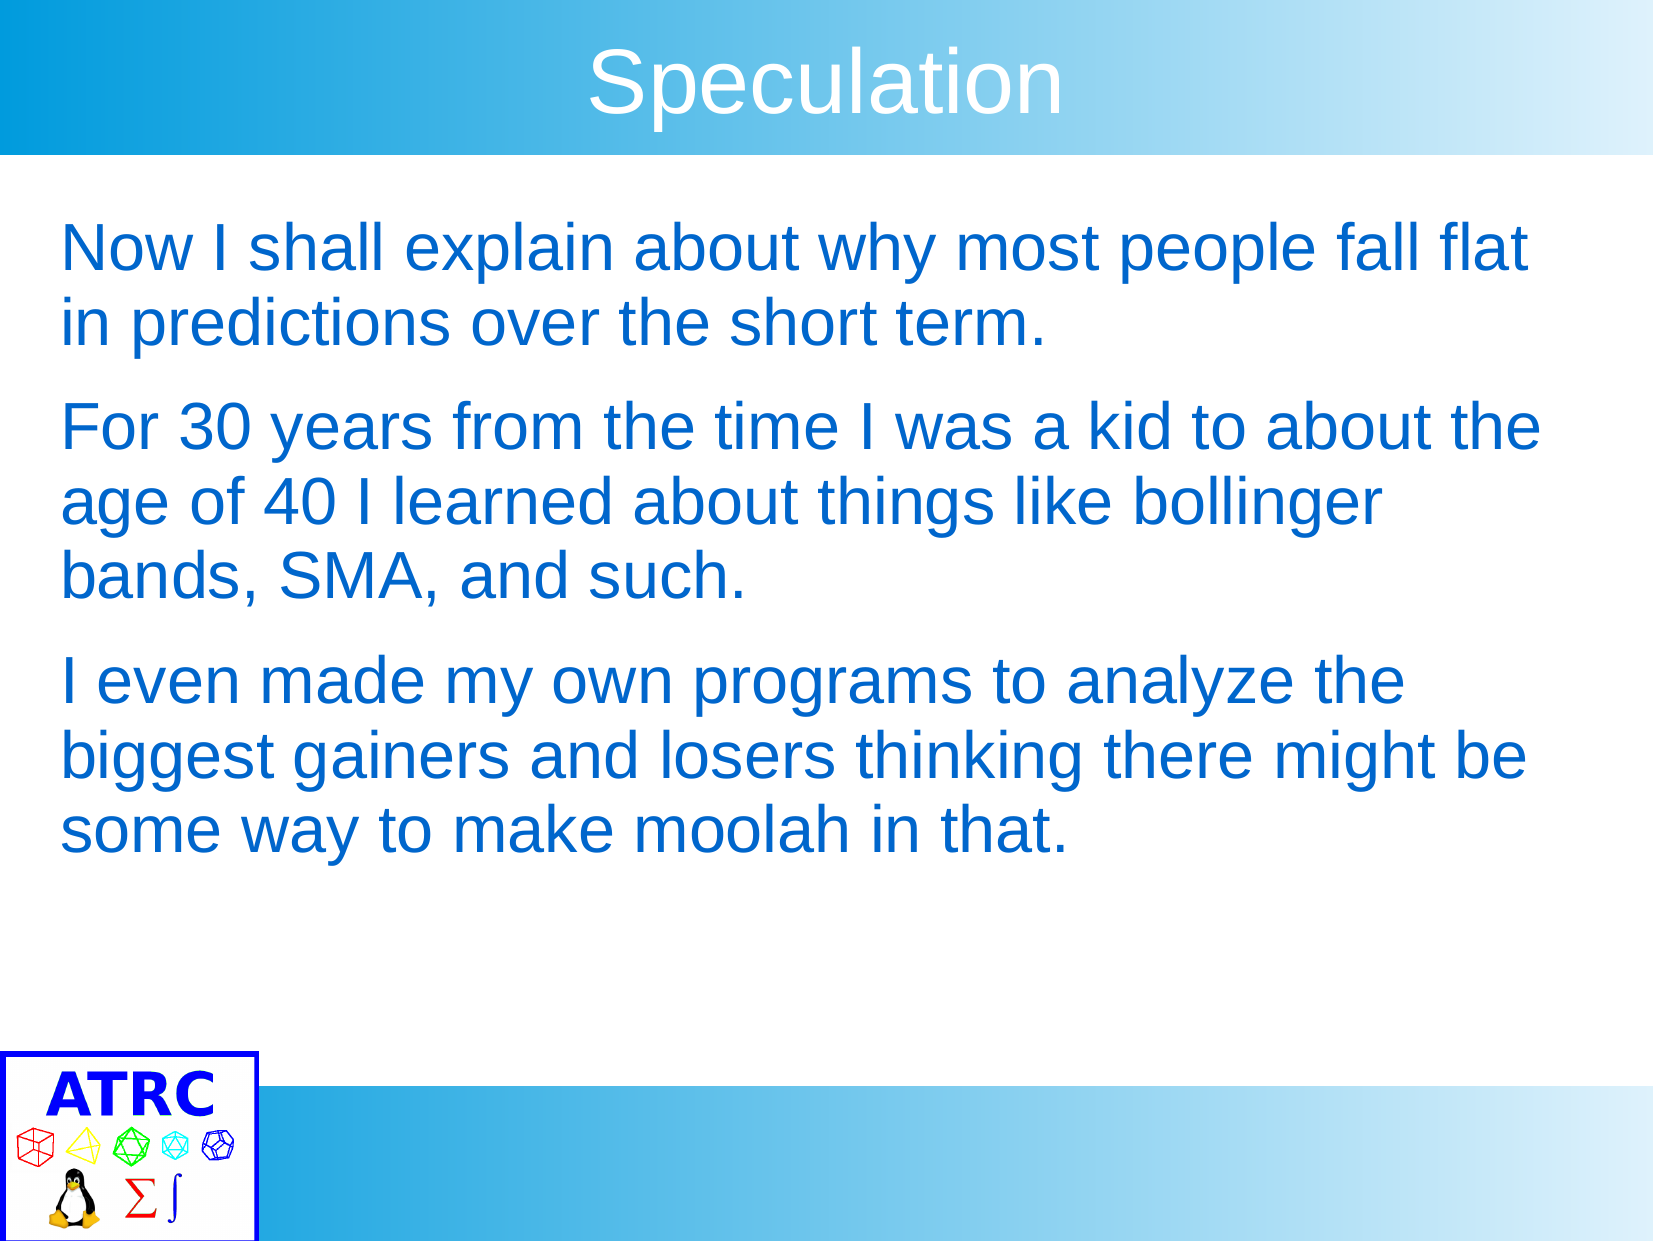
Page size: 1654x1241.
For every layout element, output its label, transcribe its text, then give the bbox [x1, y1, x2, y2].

picture [0, 1051, 259, 1241]
title Speculation [82, 30, 1571, 135]
list Now I shall explain about why most people fall flat in predictions over the short term. For 30 years from the time I was a kid to about the age of 40 I learned about things like bollinger bands, SMA, and such. I even made my own programs to analyze the biggest gainers and losers thinking there might be some way to make moolah in that. [60, 210, 1549, 930]
